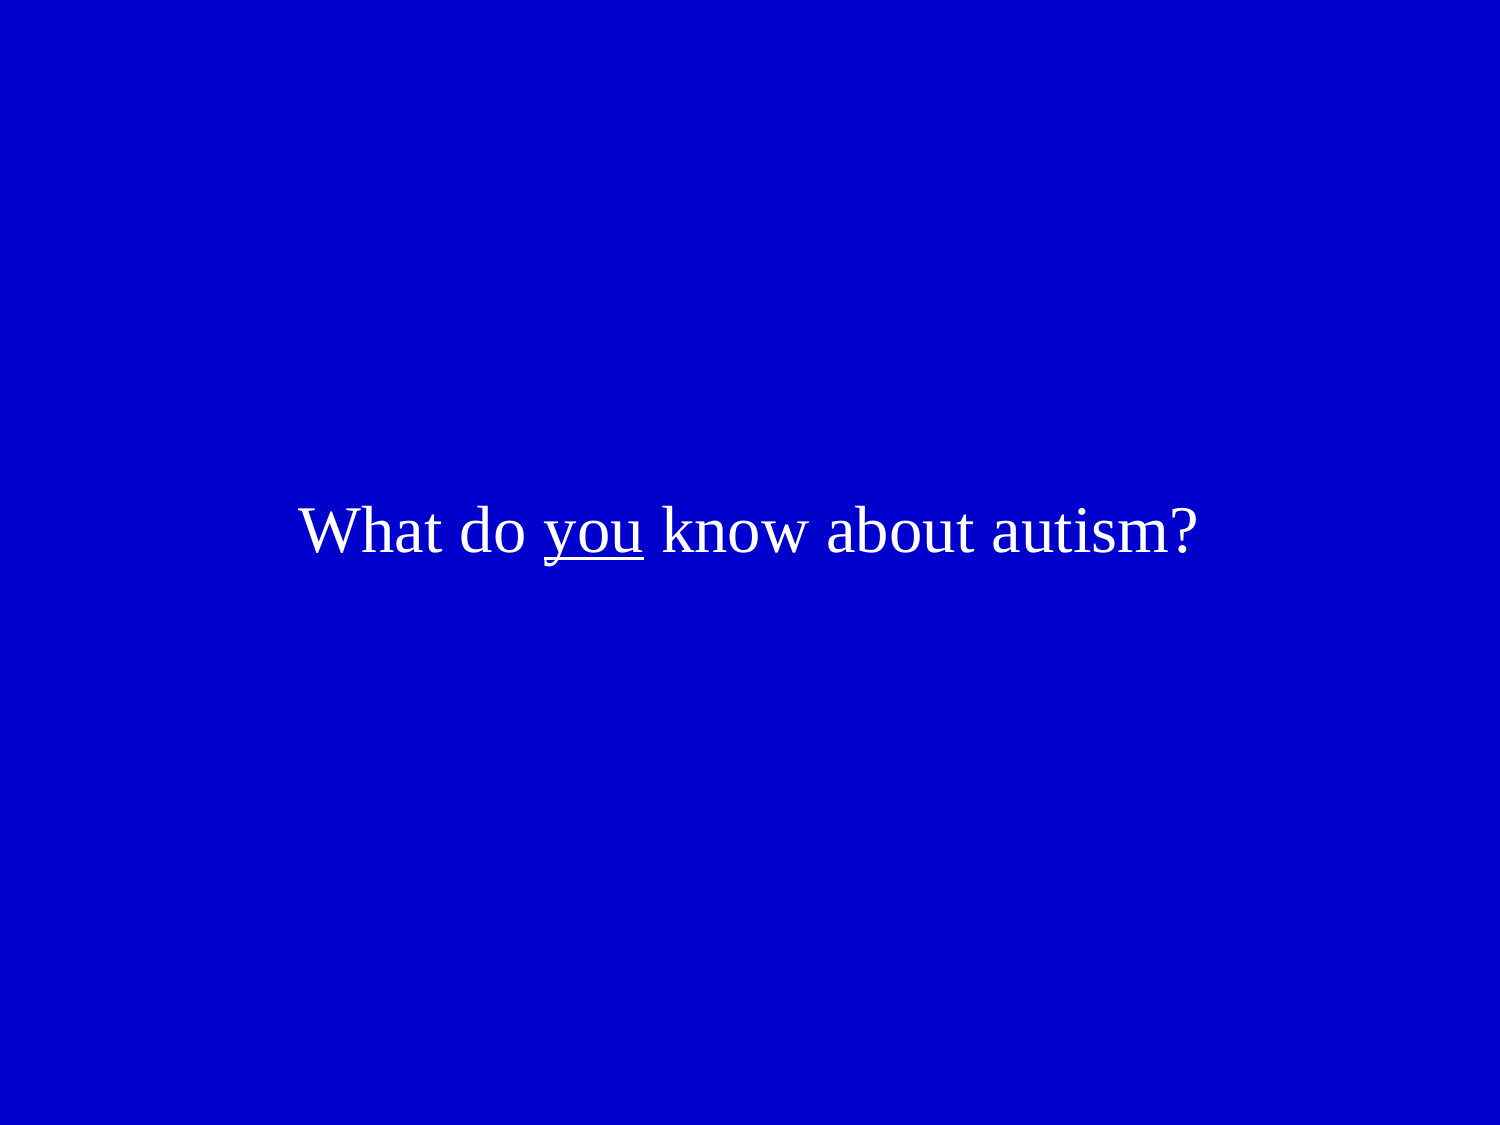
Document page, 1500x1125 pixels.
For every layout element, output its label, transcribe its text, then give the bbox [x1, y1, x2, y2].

title What do you know about autism? [99, 293, 1400, 753]
